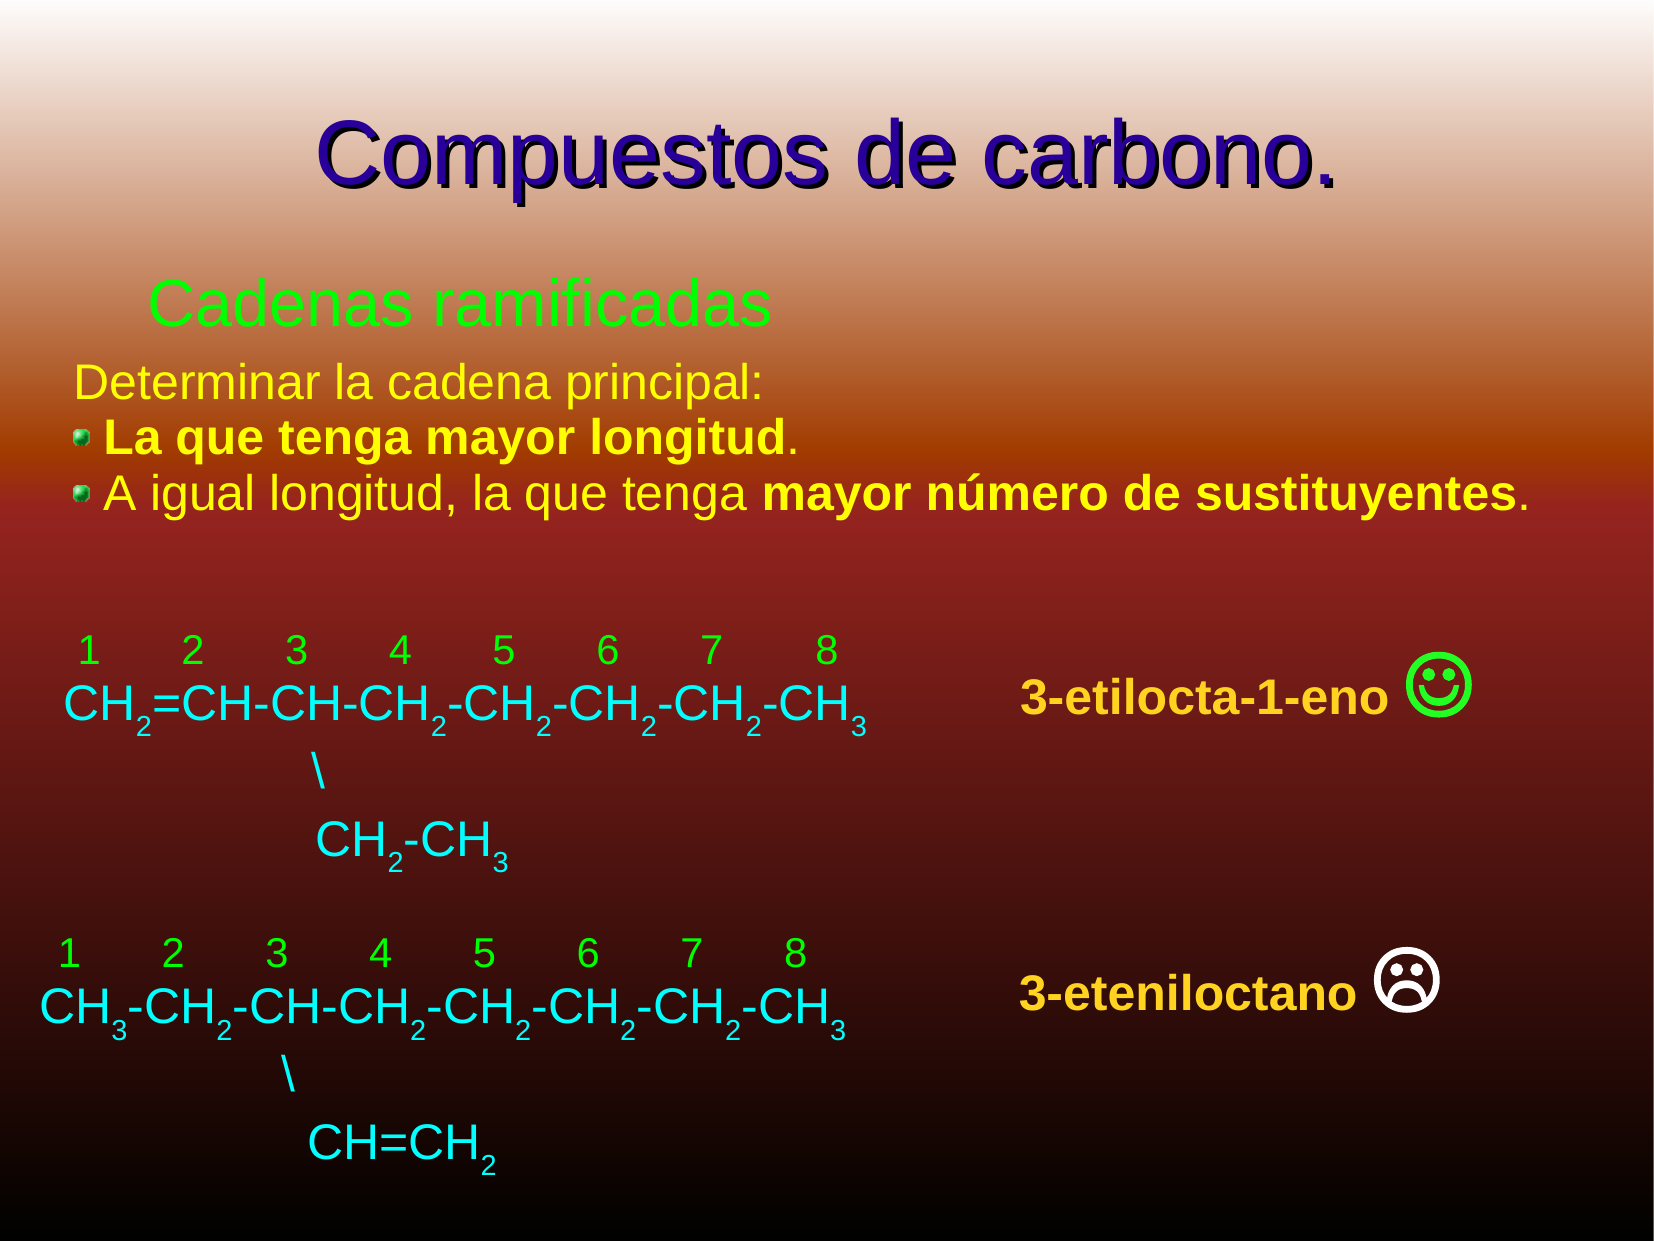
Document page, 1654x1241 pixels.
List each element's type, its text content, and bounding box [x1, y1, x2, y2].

list Cadenas ramificadas [76, 265, 886, 346]
text_box 3-etilocta-1-eno  [1005, 649, 1506, 757]
text_box 1 2 3 4 5 6 7 8 CH3-CH2-CH-CH2-CH2-CH2-CH2-CH3 \ CH=CH2 [0, 915, 916, 1189]
picture [0, 0, 1654, 1241]
title Compuestos de carbono. [82, 49, 1571, 257]
text_box Determinar la cadena principal: La que tenga mayor longitud. A igual longitud, la que tenga mayor número de sustituyentes. [59, 346, 1625, 532]
text_box 1 2 3 4 5 6 7 8 CH2=CH-CH-CH2-CH2-CH2-CH2-CH3 \ CH2-CH3 [49, 611, 1241, 886]
text_box 3-eteniloctano  [1003, 944, 1476, 1052]
